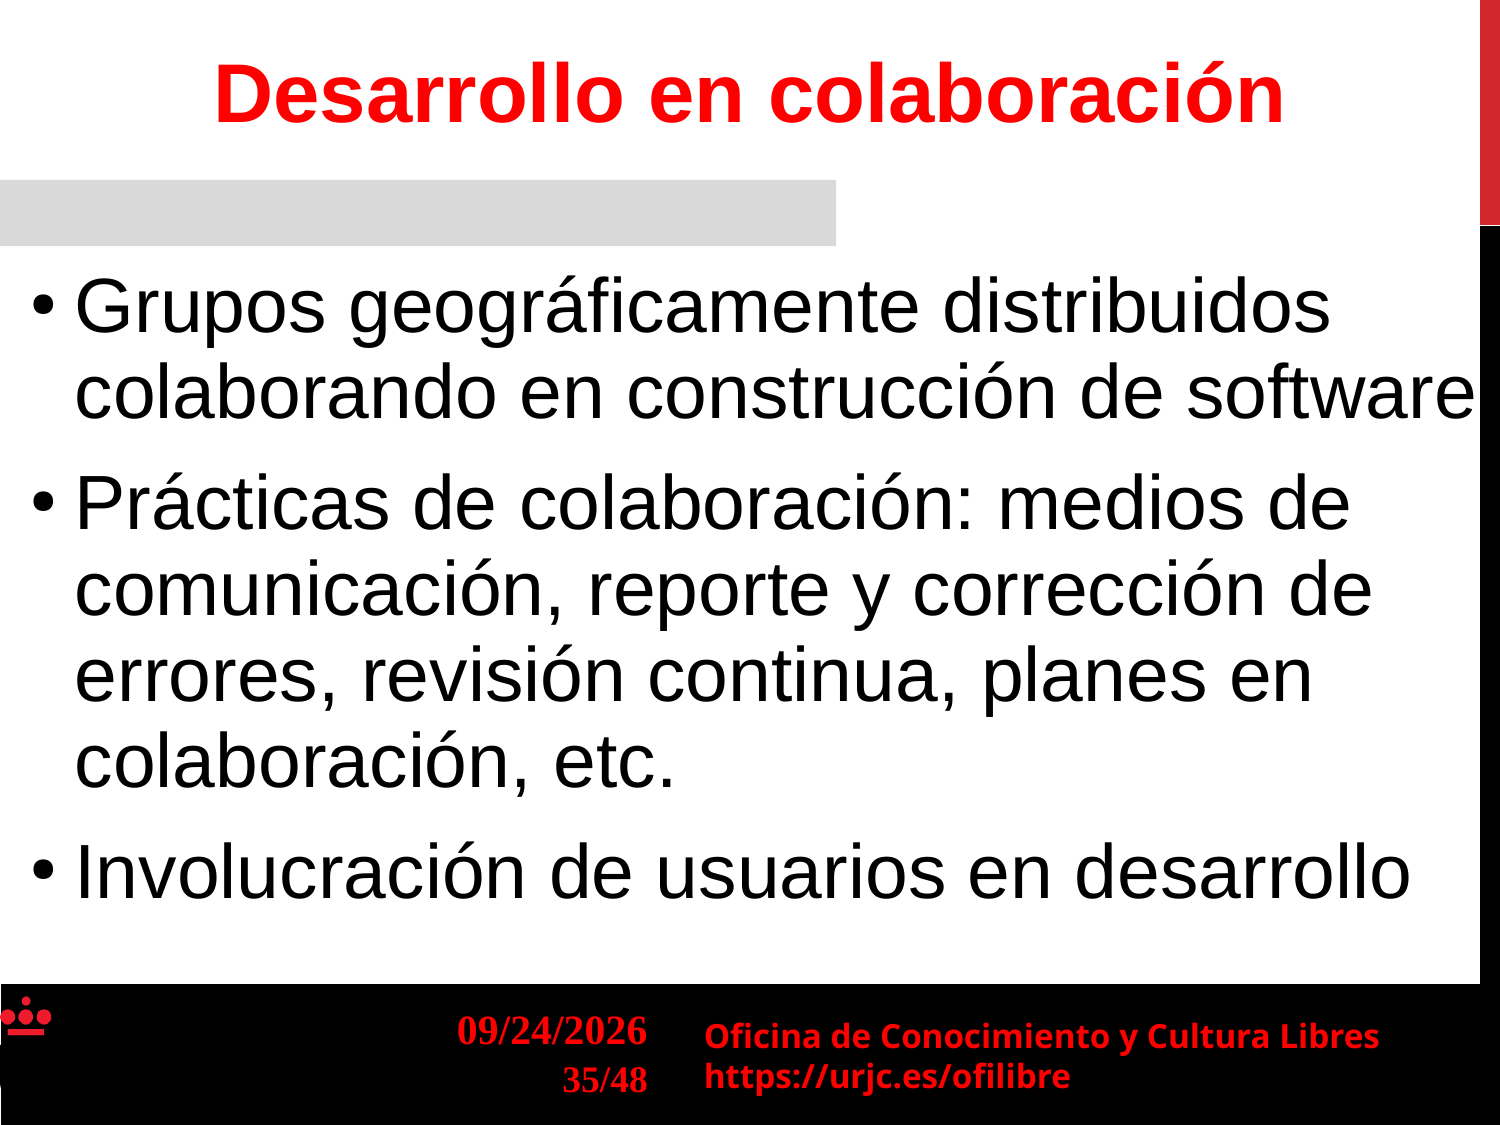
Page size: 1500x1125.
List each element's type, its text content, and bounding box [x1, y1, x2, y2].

title Desarrollo en colaboración [75, 15, 1425, 172]
list Grupos geográficamente distribuidos colaborando en construcción de software Prácticas de colaboración: medios de comunicación, reporte y corrección de errores, revisión continua, planes en colaboración, etc. Involucración de usuarios en desarrollo [15, 263, 1486, 931]
